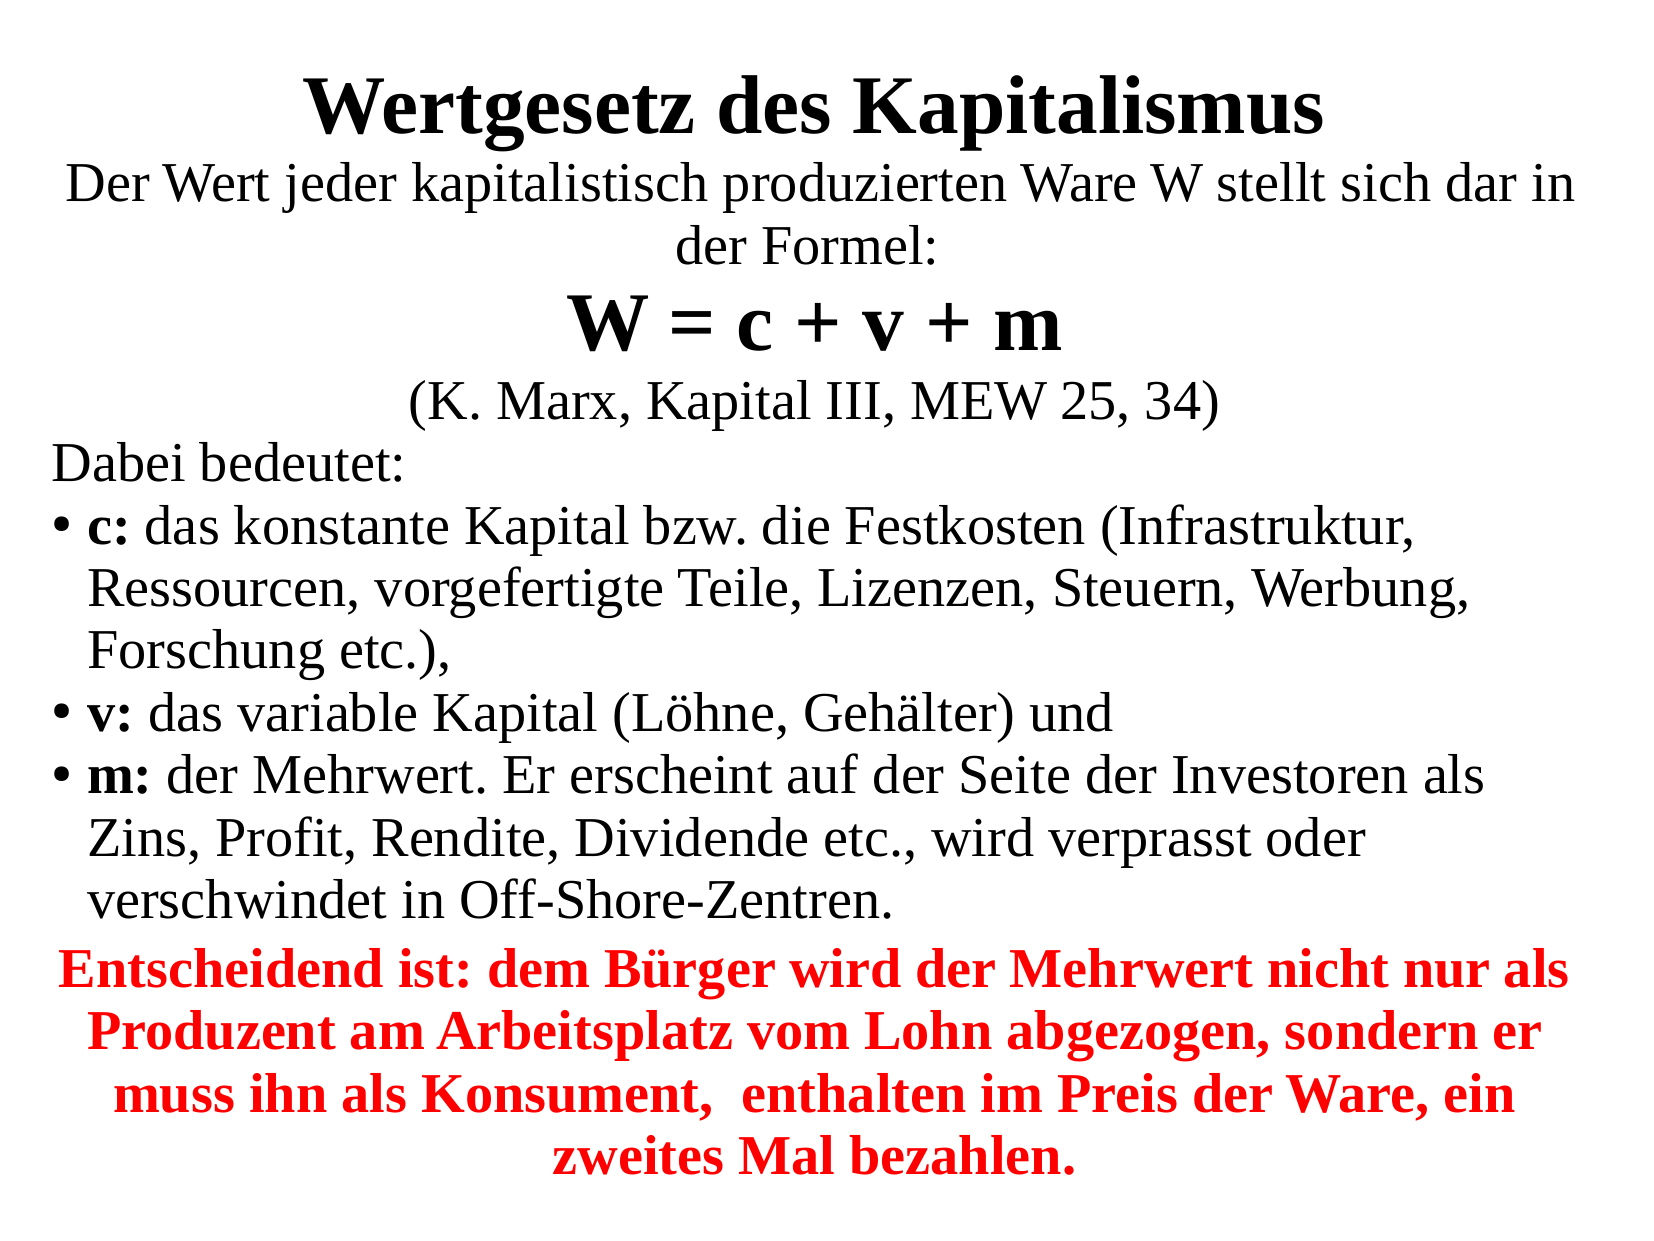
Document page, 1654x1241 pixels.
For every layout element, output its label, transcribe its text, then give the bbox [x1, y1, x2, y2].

text_box Wertgesetz des Kapitalismus Der Wert jeder kapitalistisch produzierten Ware W stellt sich dar in der Formel: W = c + v + m (K. Marx, Kapital III, MEW 25, 34) Dabei bedeutet: c: das konstante Kapital bzw. die Festkosten (Infrastruktur, Ressourcen, vorgefertigte Teile, Lizenzen, Steuern, Werbung, Forschung etc.), v: das variable Kapital (Löhne, Gehälter) und m: der Mehrwert. Er erscheint auf der Seite der Investoren als Zins, Profit, Rendite, Dividende etc., wird verprasst oder verschwindet in Off-Shore-Zentren. Entscheidend ist: dem Bürger wird der Mehrwert nicht nur als Produzent am Arbeitsplatz vom Lohn abgezogen, sondern er muss ihn als Konsument, enthalten im Preis der Ware, ein zweites Mal bezahlen. [36, 52, 1619, 1195]
